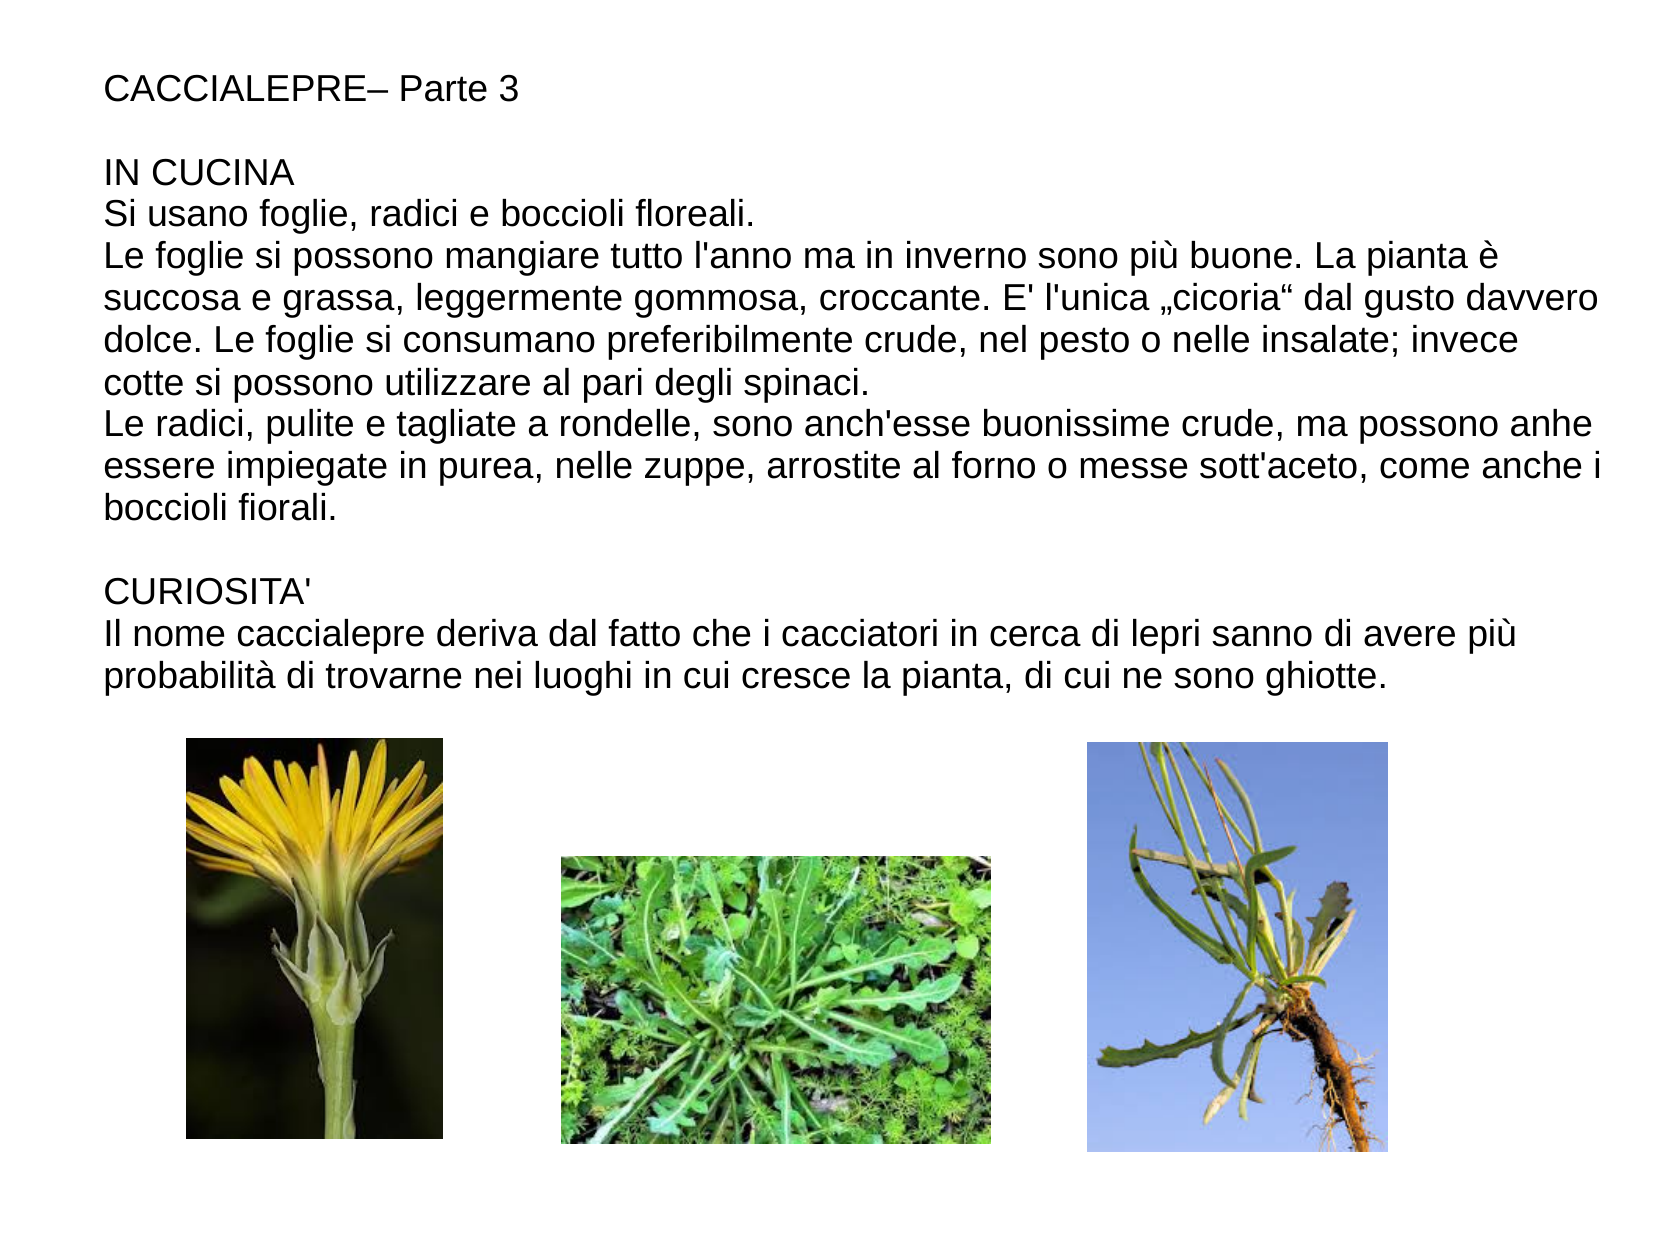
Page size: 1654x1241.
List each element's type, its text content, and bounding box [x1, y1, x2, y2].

picture [186, 738, 443, 1139]
picture [1087, 742, 1388, 1152]
text_box CACCIALEPRE– Parte 3 IN CUCINA Si usano foglie, radici e boccioli floreali. Le foglie si possono mangiare tutto l'anno ma in inverno sono più buone. La pianta è succosa e grassa, leggermente gommosa, croccante. E' l'unica „cicoria“ dal gusto davvero dolce. Le foglie si consumano preferibilmente crude, nel pesto o nelle insalate; invece cotte si possono utilizzare al pari degli spinaci. Le radici, pulite e tagliate a rondelle, sono anch'esse buonissime crude, ma possono anhe essere impiegate in purea, nelle zuppe, arrostite al forno o messe sott'aceto, come anche i boccioli fiorali. CURIOSITA' Il nome caccialepre deriva dal fatto che i cacciatori in cerca di lepri sanno di avere più probabilità di trovarne nei luoghi in cui cresce la pianta, di cui ne sono ghiotte. [88, 59, 1625, 916]
picture [561, 856, 991, 1144]
